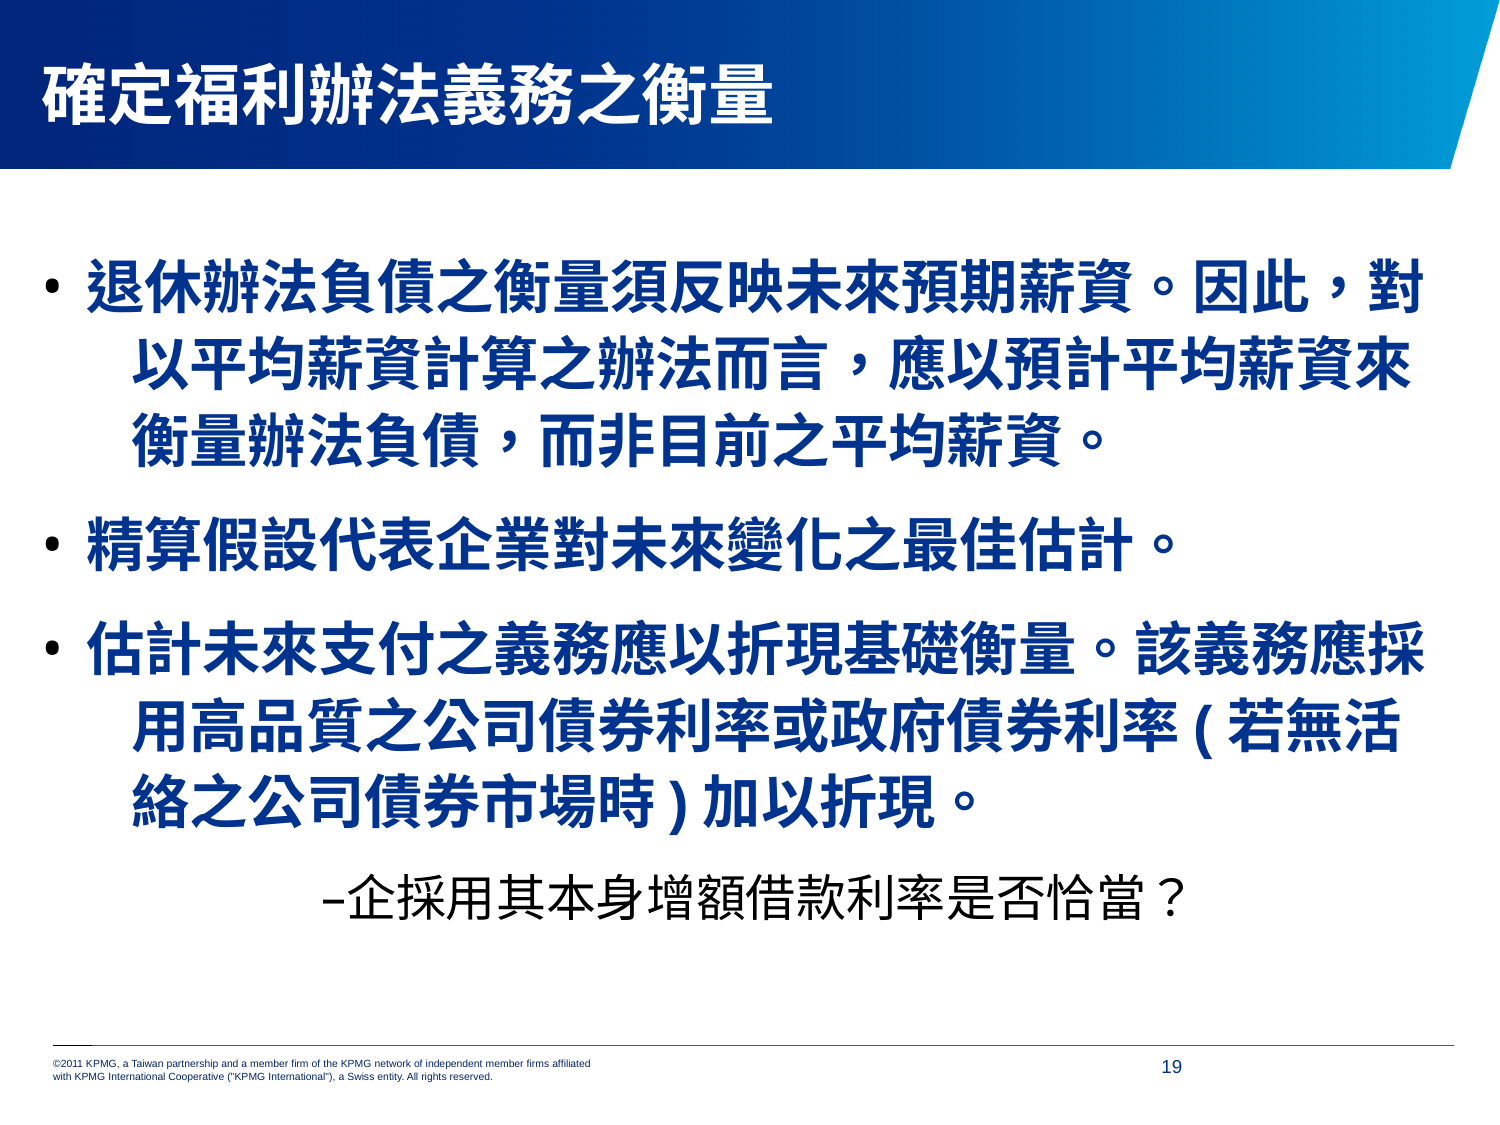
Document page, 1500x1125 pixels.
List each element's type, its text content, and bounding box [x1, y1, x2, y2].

list 退休辦法負債之衡量須反映未來預期薪資。因此，對以平均薪資計算之辦法而言，應以預計平均薪資來衡量辦法負債，而非目前之平均薪資。 精算假設代表企業對未來變化之最佳估計。 估計未來支付之義務應以折現基礎衡量。該義務應採用高品質之公司債券利率或政府債券利率(若無活絡之公司債券市場時)加以折現。 企採用其本身增額借款利率是否恰當？ [41, 243, 1459, 1035]
title 確定福利辦法義務之衡量 [41, 24, 1410, 161]
text_box [1146, 1047, 1418, 1094]
